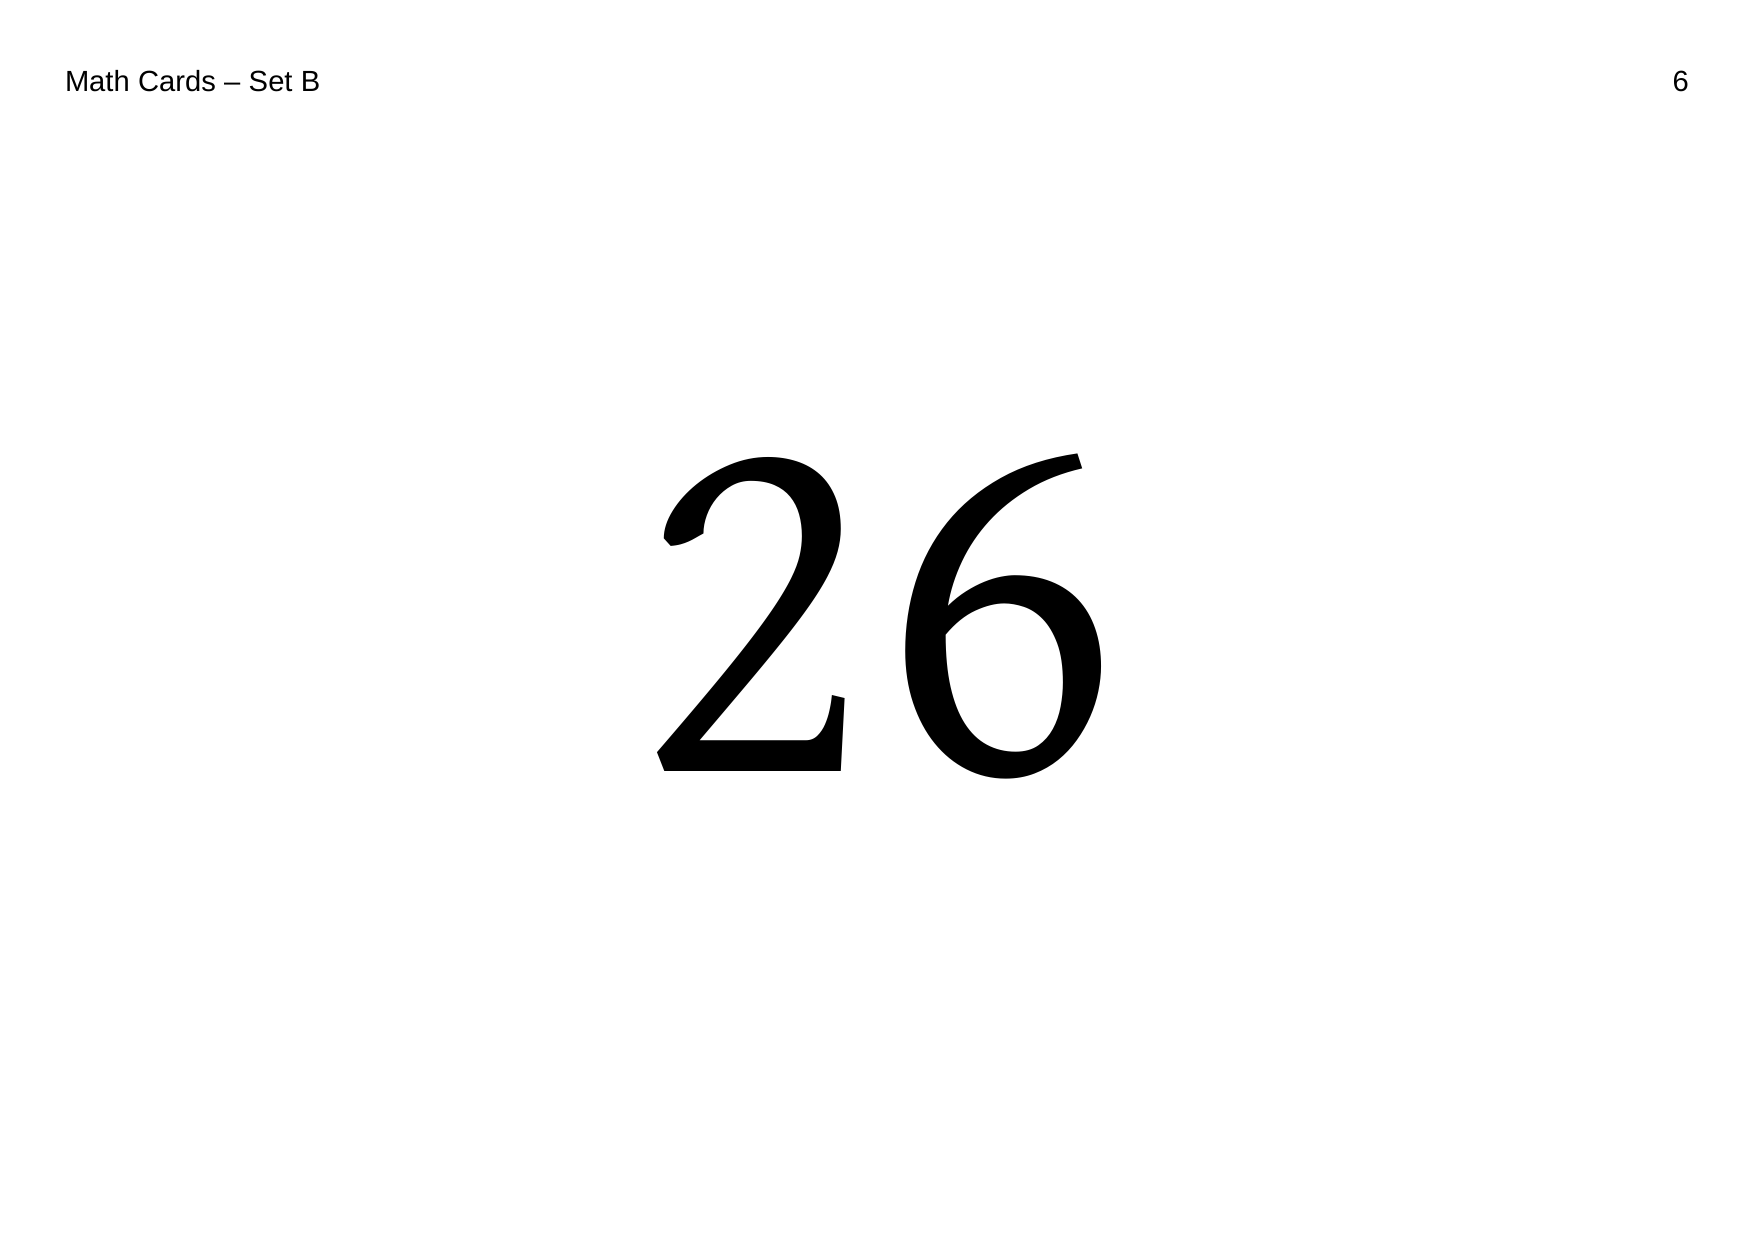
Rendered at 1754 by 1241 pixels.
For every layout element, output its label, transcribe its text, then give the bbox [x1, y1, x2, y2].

text_box Math Cards – Set B [59, 59, 328, 104]
text_box 6 [1666, 59, 1695, 104]
text_box 26 [626, 318, 1128, 922]
